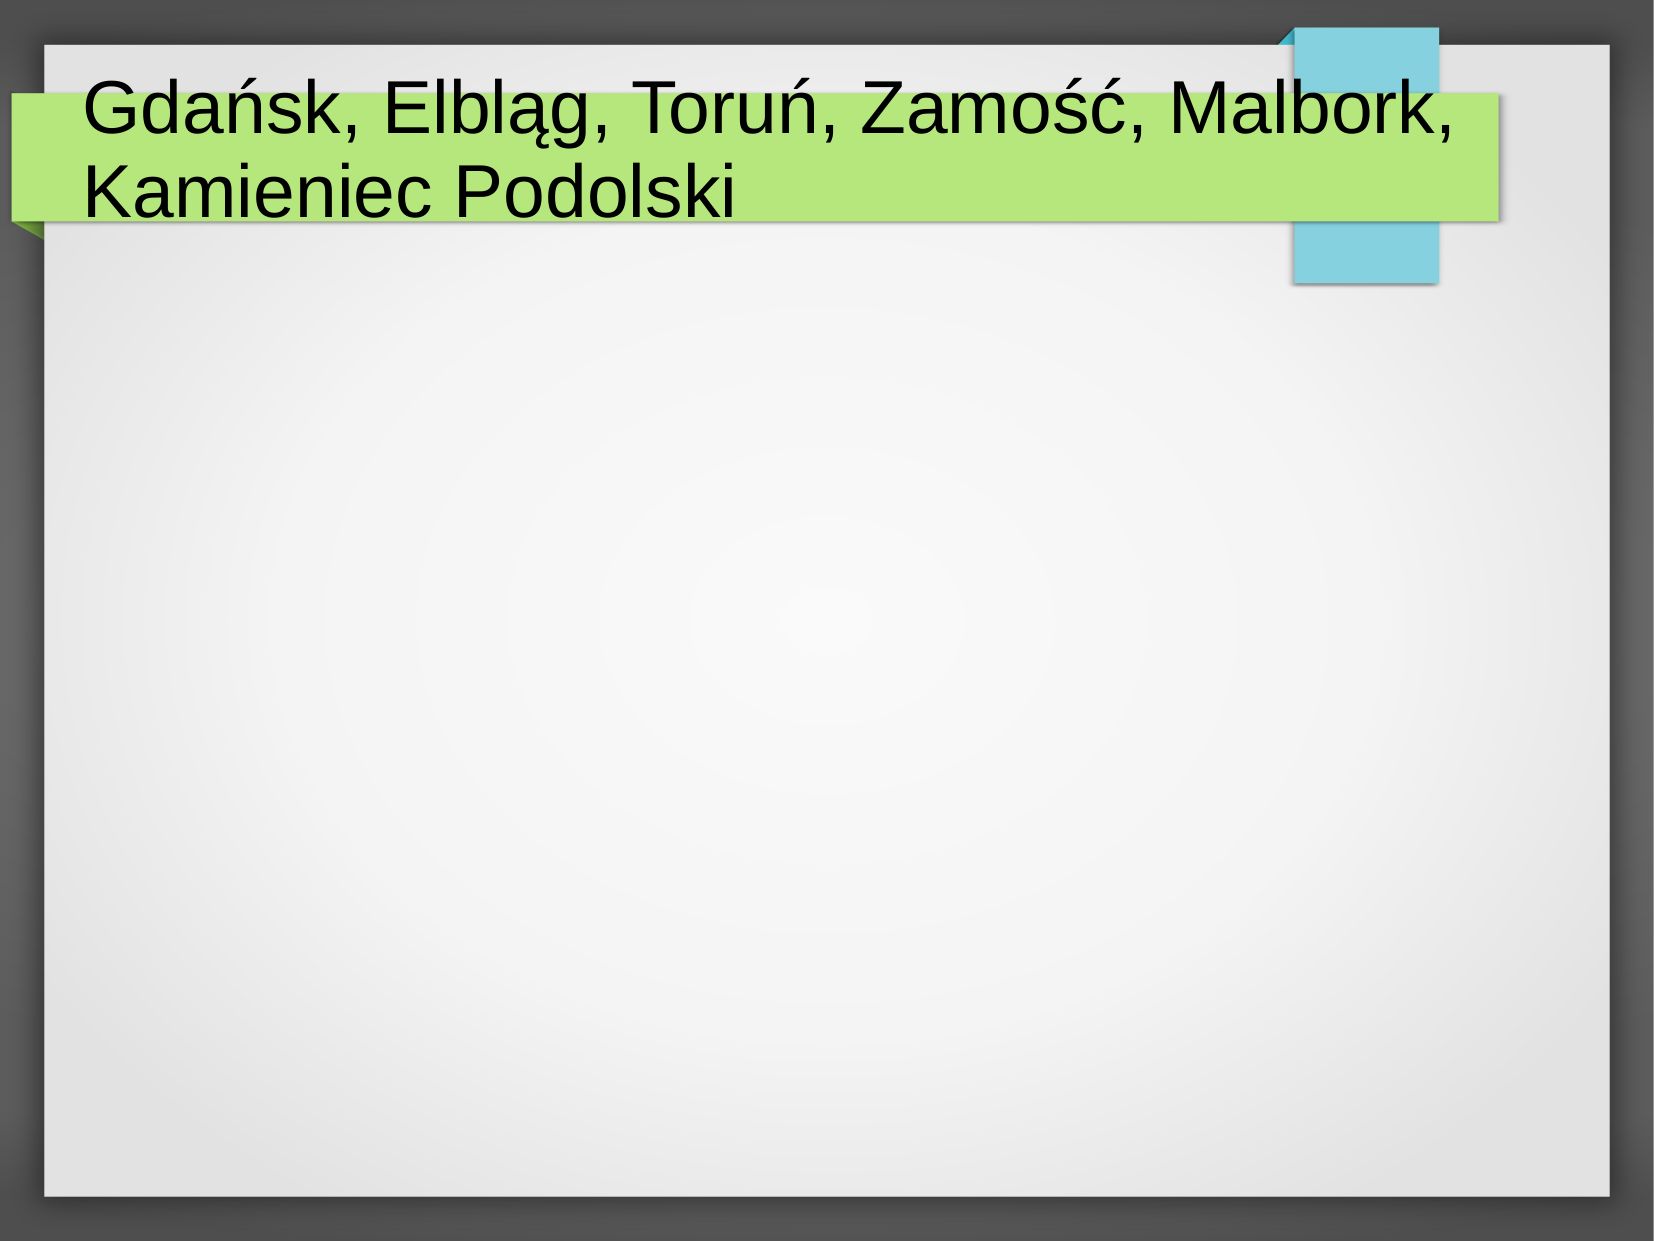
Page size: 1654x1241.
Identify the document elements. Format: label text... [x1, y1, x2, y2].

picture [0, 0, 1654, 1241]
title Gdańsk, Elbląg, Toruń, Zamość, Malbork, Kamieniec Podolski [82, 47, 1571, 252]
